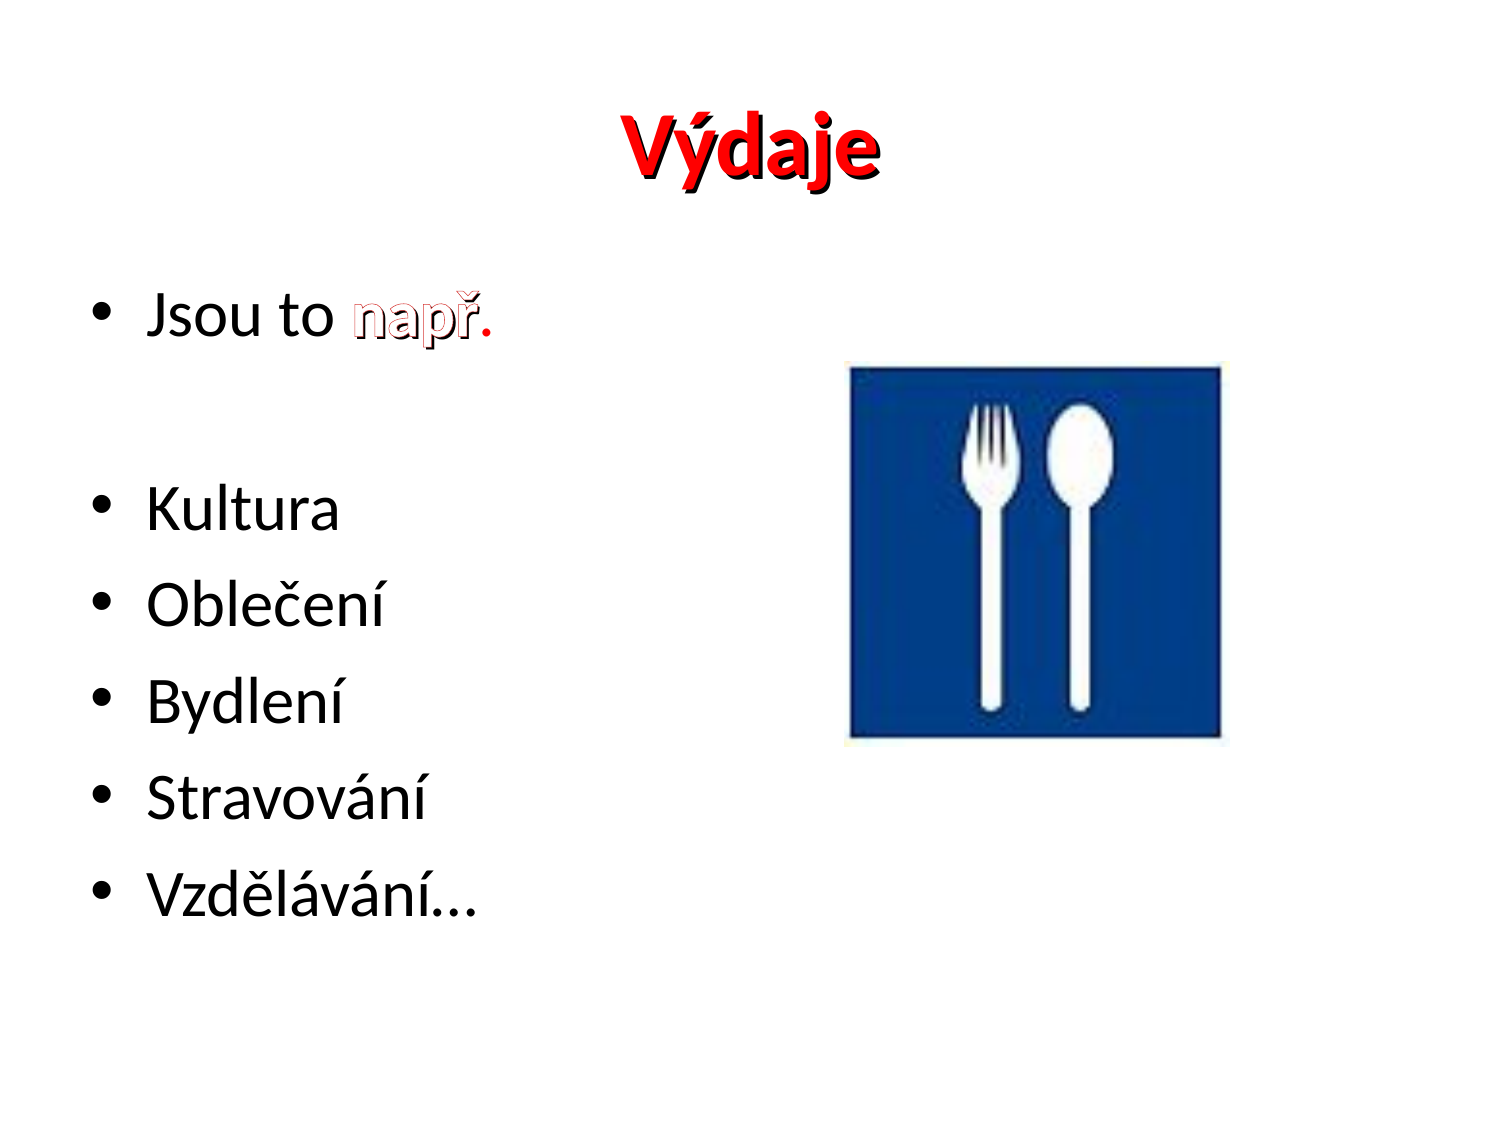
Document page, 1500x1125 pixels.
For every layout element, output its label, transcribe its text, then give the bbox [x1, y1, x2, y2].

picture [844, 361, 1230, 747]
list Jsou to např. Kultura Oblečení Bydlení Stravování Vzdělávání… [75, 262, 1426, 1005]
title Výdaje [75, 45, 1426, 233]
